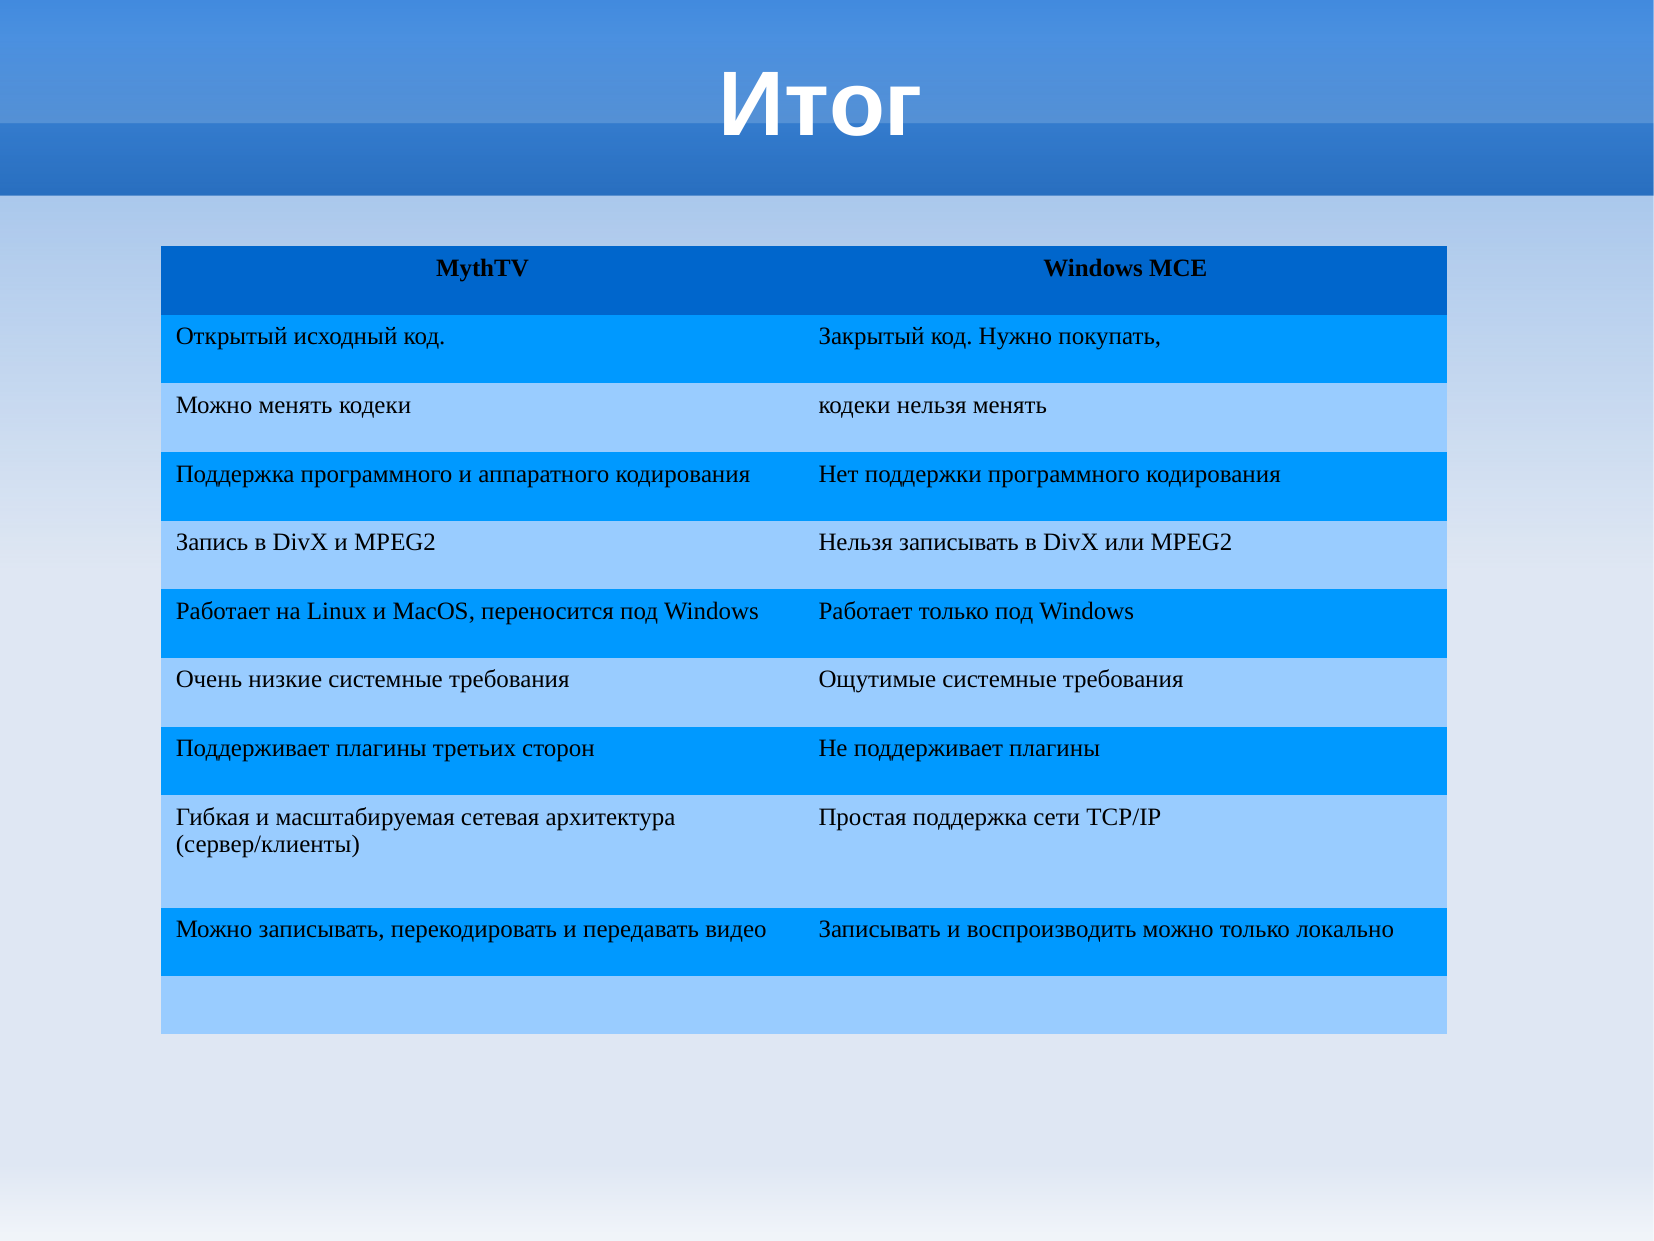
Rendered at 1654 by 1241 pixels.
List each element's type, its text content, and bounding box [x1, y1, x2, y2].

table_cell Очень низкие системные требования [161, 658, 804, 727]
table_cell Записывать и воспроизводить можно только локально [804, 908, 1447, 976]
table_cell Можно менять кодеки [161, 383, 804, 452]
table_cell Не поддерживает плагины [804, 727, 1447, 795]
table_cell [161, 976, 804, 1034]
picture [0, 0, 1654, 1241]
table_cell Открытый исходный код. [161, 315, 804, 383]
table_cell Закрытый код. Нужно покупать, [804, 315, 1447, 383]
table_cell Ощутимые системные требования [804, 658, 1447, 727]
table_cell Запись в DivX и MPEG2 [161, 521, 804, 589]
table_cell Поддерживает плагины третьих сторон [161, 727, 804, 795]
table_cell Гибкая и масштабируемая сетевая архитектура (сервер/клиенты) [161, 795, 804, 908]
table_cell Простая поддержка сети TCP/IP [804, 795, 1447, 908]
table_cell Работает на Linux и MacOS, переносится под Windows [161, 589, 804, 658]
table_cell Работает только под Windows [804, 589, 1447, 658]
table_cell Поддержка программного и аппаратного кодирования [161, 452, 804, 521]
table_header MythTV [161, 246, 804, 315]
title Итог [76, 7, 1565, 200]
table_cell Можно записывать, перекодировать и передавать видео [161, 908, 804, 976]
table_cell [804, 976, 1447, 1034]
table_cell кодеки нельзя менять [804, 383, 1447, 452]
table_header Windows MCE [804, 246, 1447, 315]
table_cell Нет поддержки программного кодирования [804, 452, 1447, 521]
table_cell Нельзя записывать в DivX или MPEG2 [804, 521, 1447, 589]
